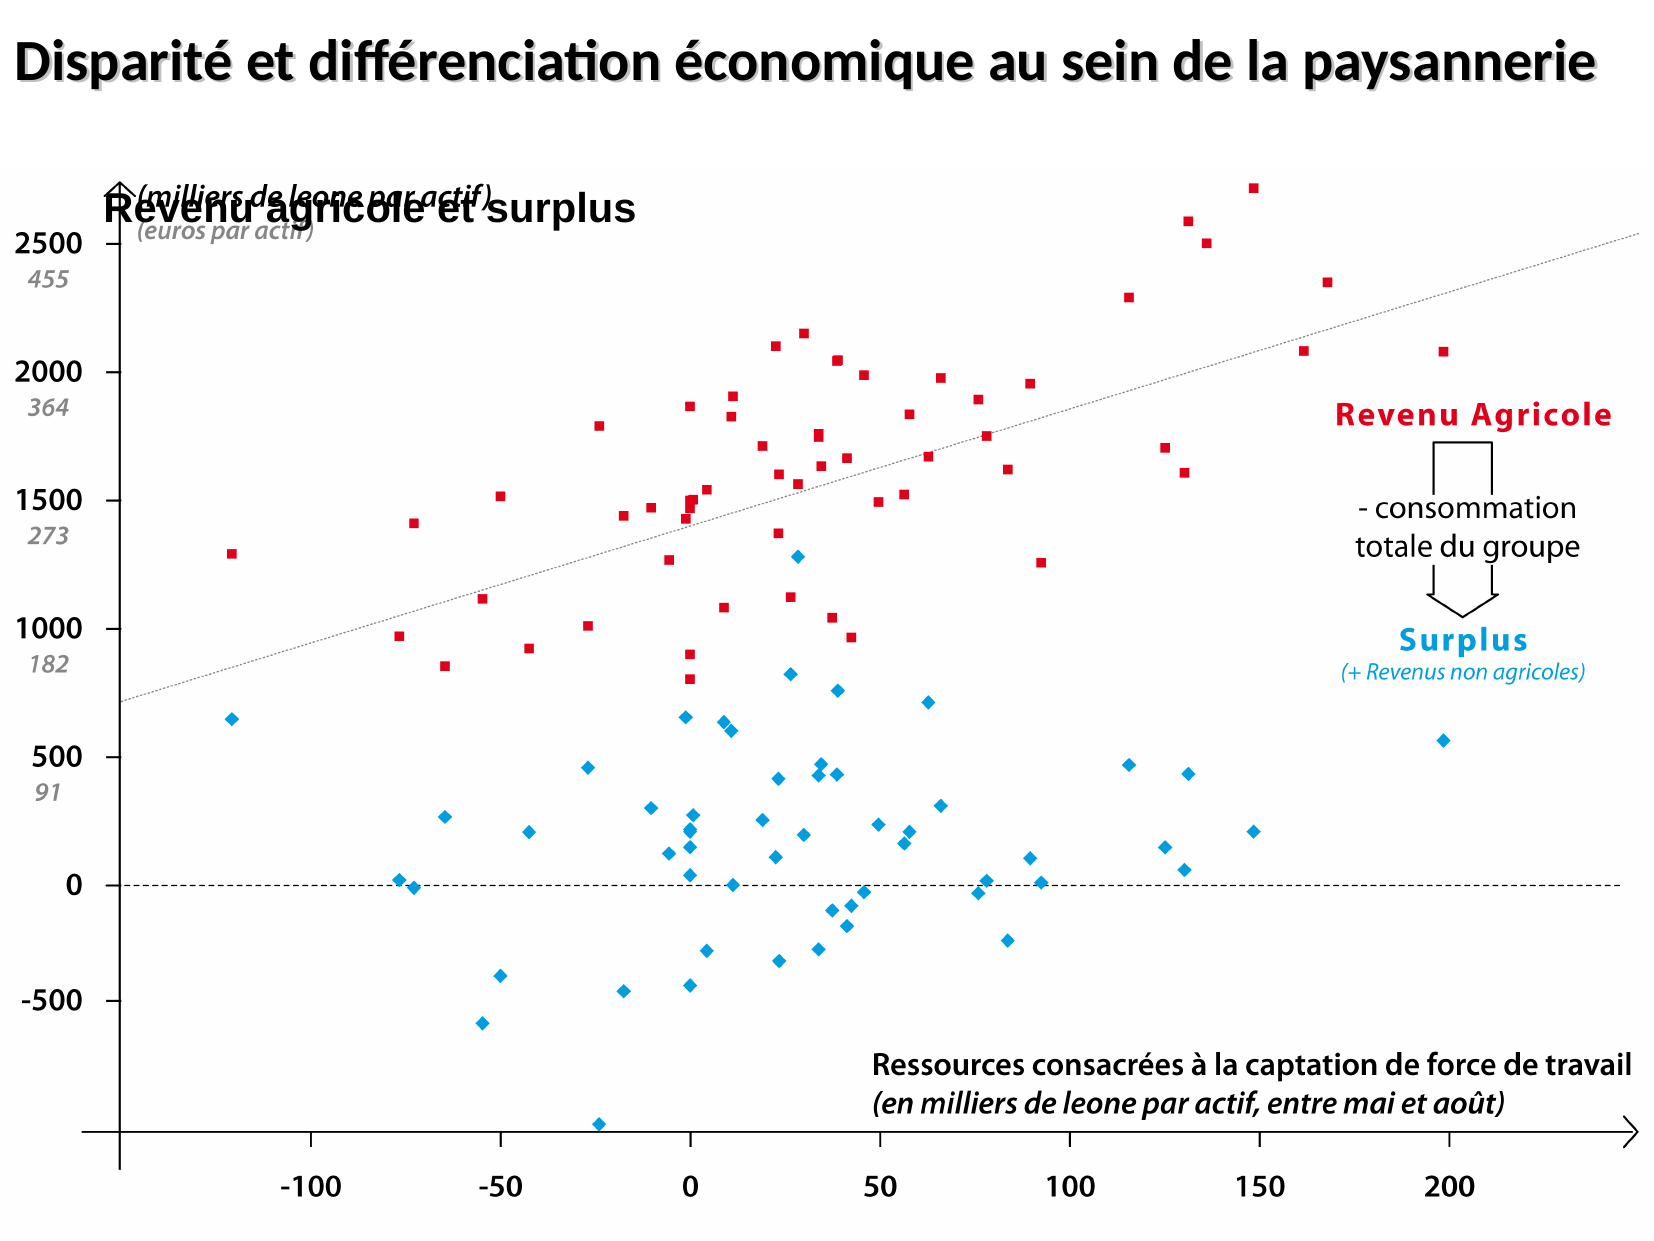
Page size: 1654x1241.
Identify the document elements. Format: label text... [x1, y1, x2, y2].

text_box Disparité et différenciation économique au sein de la paysannerie [0, 0, 1654, 87]
picture [0, 167, 1654, 1241]
text_box Revenu agricole et surplus [88, 177, 1071, 245]
